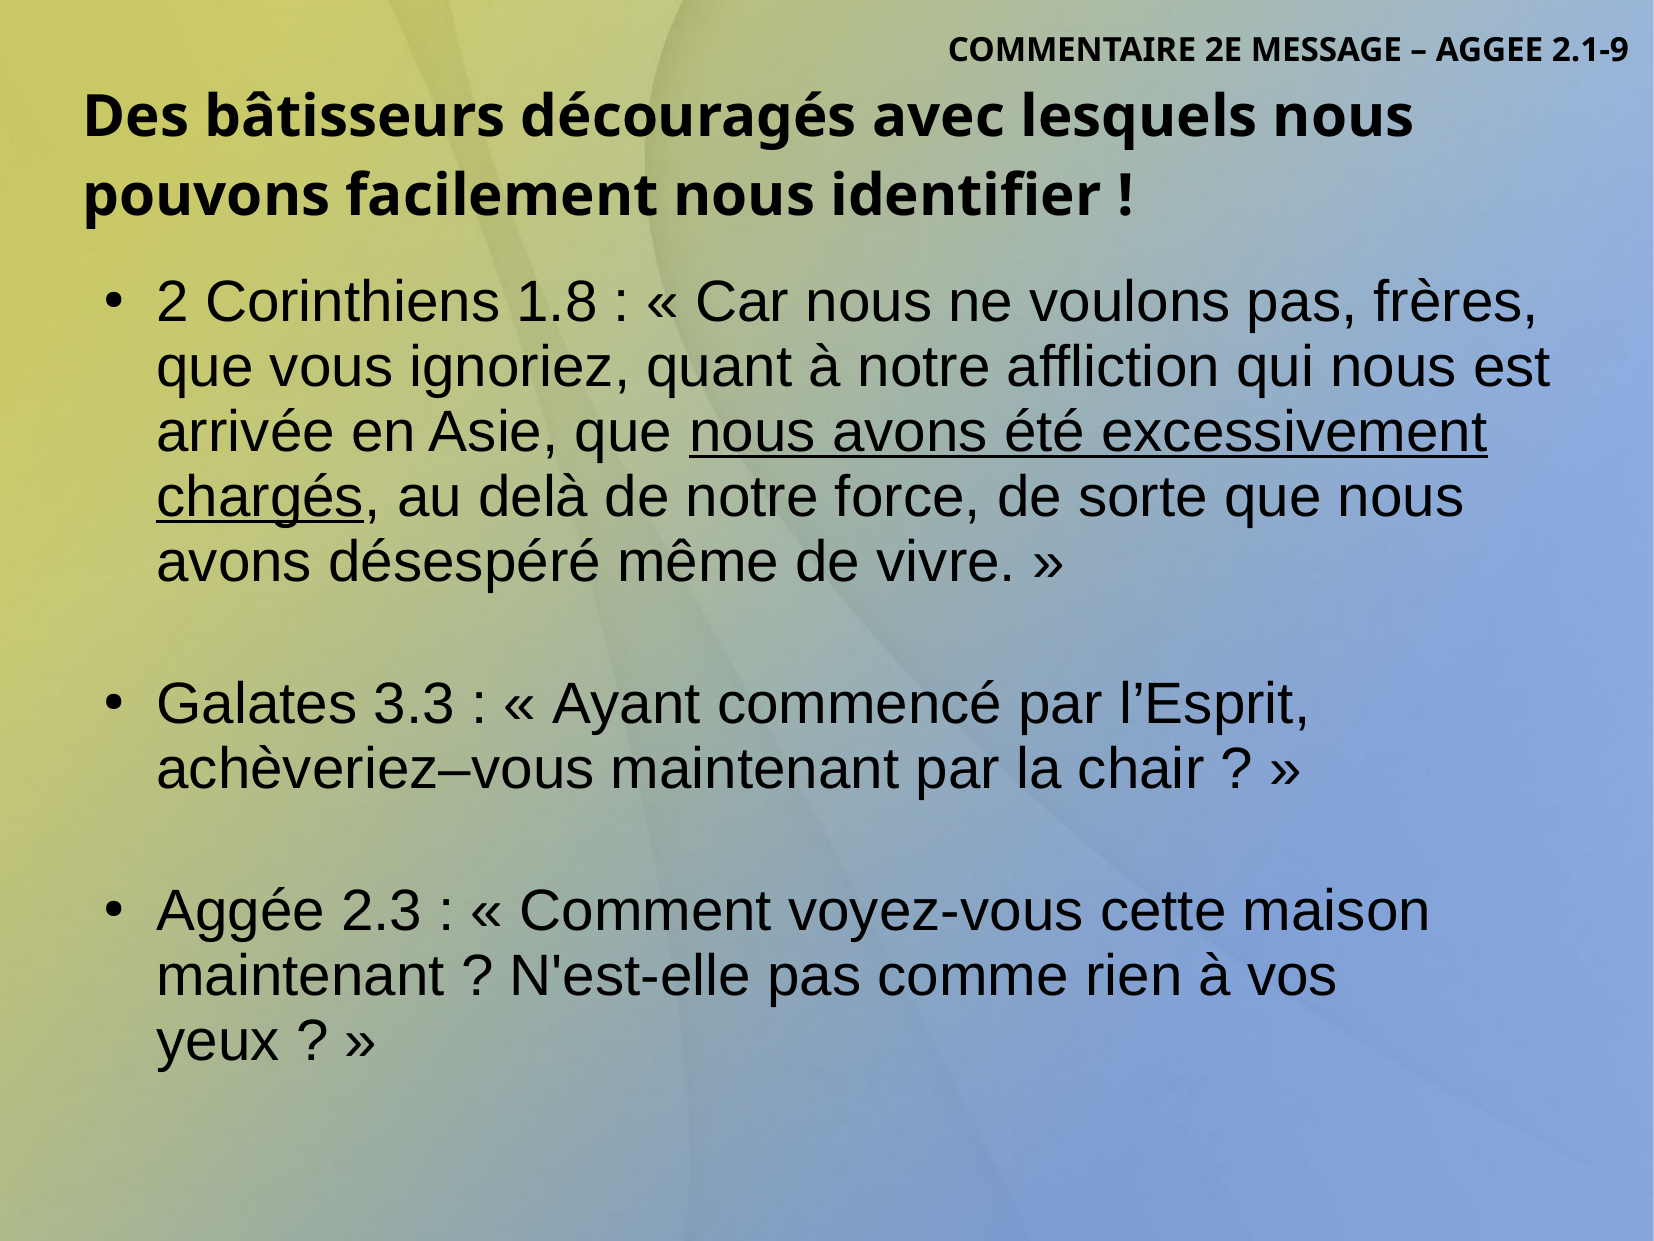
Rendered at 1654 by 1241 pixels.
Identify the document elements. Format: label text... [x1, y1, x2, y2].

list 2 Corinthiens 1.8 : « Car nous ne voulons pas, frères, que vous ignoriez, quant à notre affliction qui nous est arrivée en Asie, que nous avons été excessivement chargés, au delà de notre force, de sorte que nous avons désespéré même de vivre. » Galates 3.3 : « Ayant commencé par l’Esprit, achèveriez–vous maintenant par la chair ? » Aggée 2.3 : « Comment voyez-vous cette maison maintenant ? N'est-elle pas comme rien à vos yeux ? » [82, 265, 1571, 1073]
title COMMENTAIRE 2E MESSAGE – AGGEE 2.1-9 [797, 14, 1630, 83]
picture [0, 0, 1654, 1241]
title Des bâtisseurs découragés avec lesquels nous pouvons facilement nous identifier ! [82, 49, 1571, 257]
